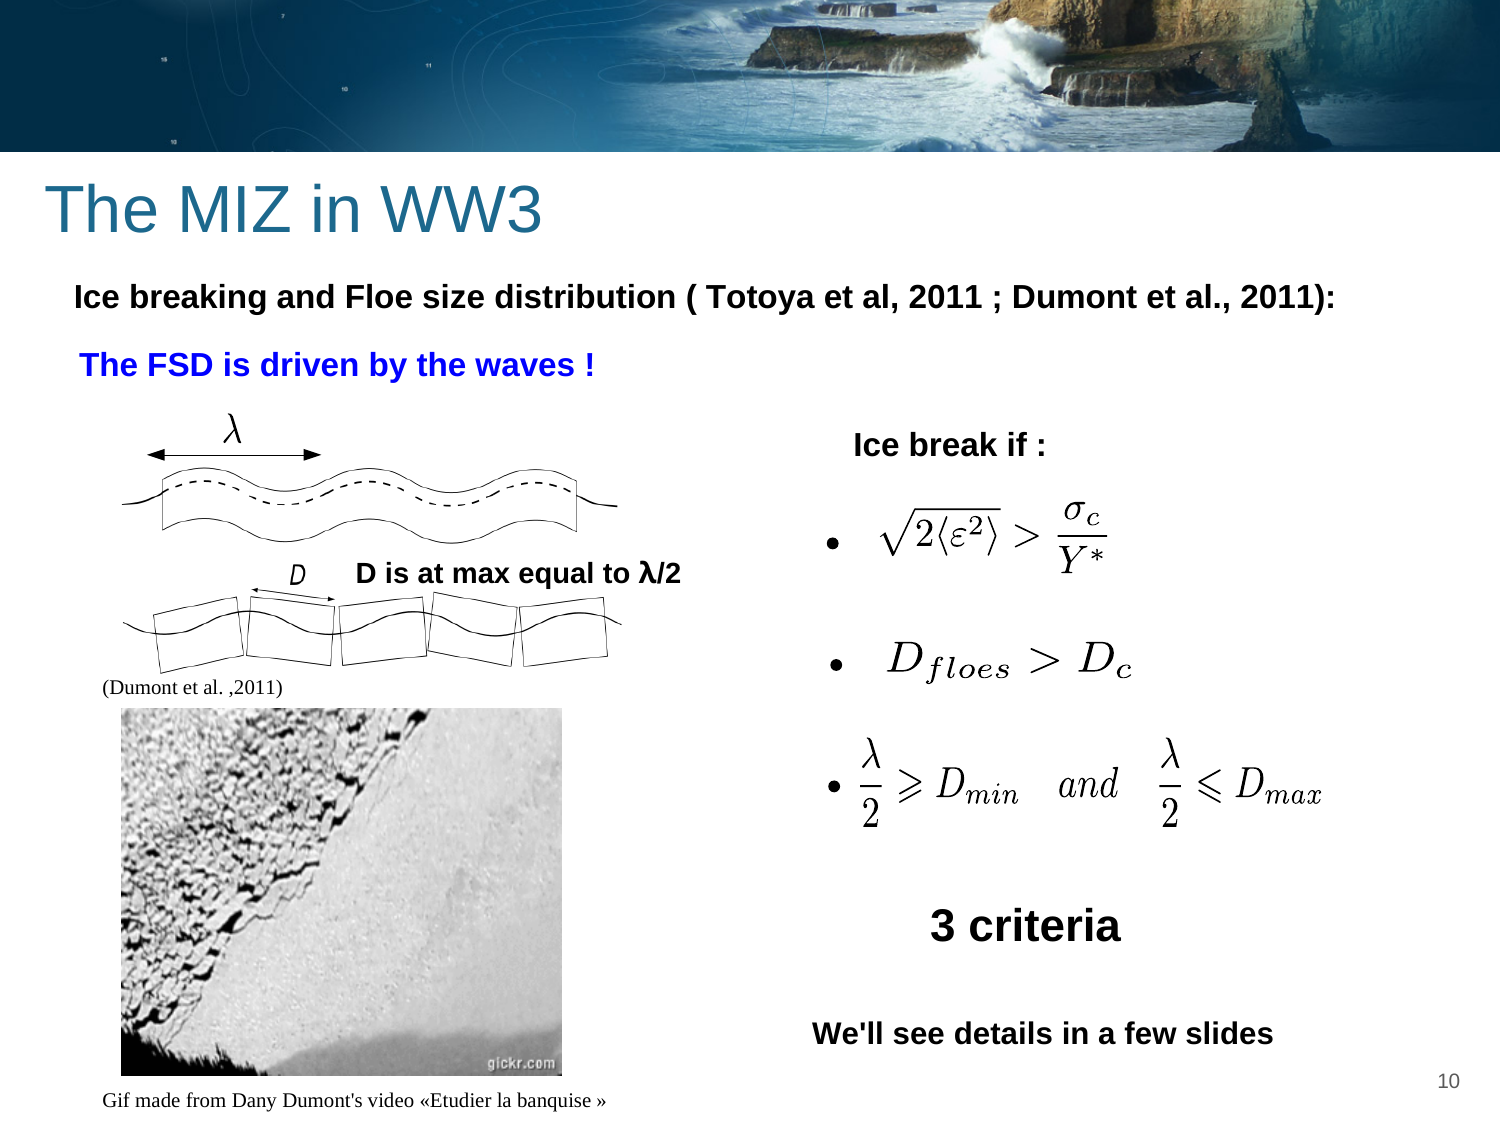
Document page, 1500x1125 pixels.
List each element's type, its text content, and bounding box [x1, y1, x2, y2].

text_box Ice break if : [838, 413, 1500, 549]
picture [0, 0, 1500, 152]
text_box D is at max equal to λ/2 [340, 544, 768, 595]
text_box [884, 641, 1132, 685]
text_box [875, 549, 1108, 574]
picture [88, 454, 632, 668]
text_box We'll see details in a few slides [797, 1003, 1500, 1057]
picture [121, 709, 562, 1076]
text_box 3 criteria [915, 885, 1339, 956]
text_box [828, 780, 841, 793]
text_box [830, 659, 843, 671]
text_box Gif made from Dany Dumont's video «Etudier la banquise » [87, 1082, 709, 1123]
text_box [860, 737, 1323, 827]
text_box (Dumont et al. ,2011) [87, 668, 709, 709]
text_box Ice breaking and Floe size distribution ( Totoya et al, 2011 ; Dumont et al., 2011): [59, 265, 1477, 402]
text_box [826, 537, 838, 550]
text_box The FSD is driven by the waves ! [79, 346, 650, 384]
title The MIZ in WW3 [29, 118, 1214, 294]
text_box [221, 413, 243, 444]
